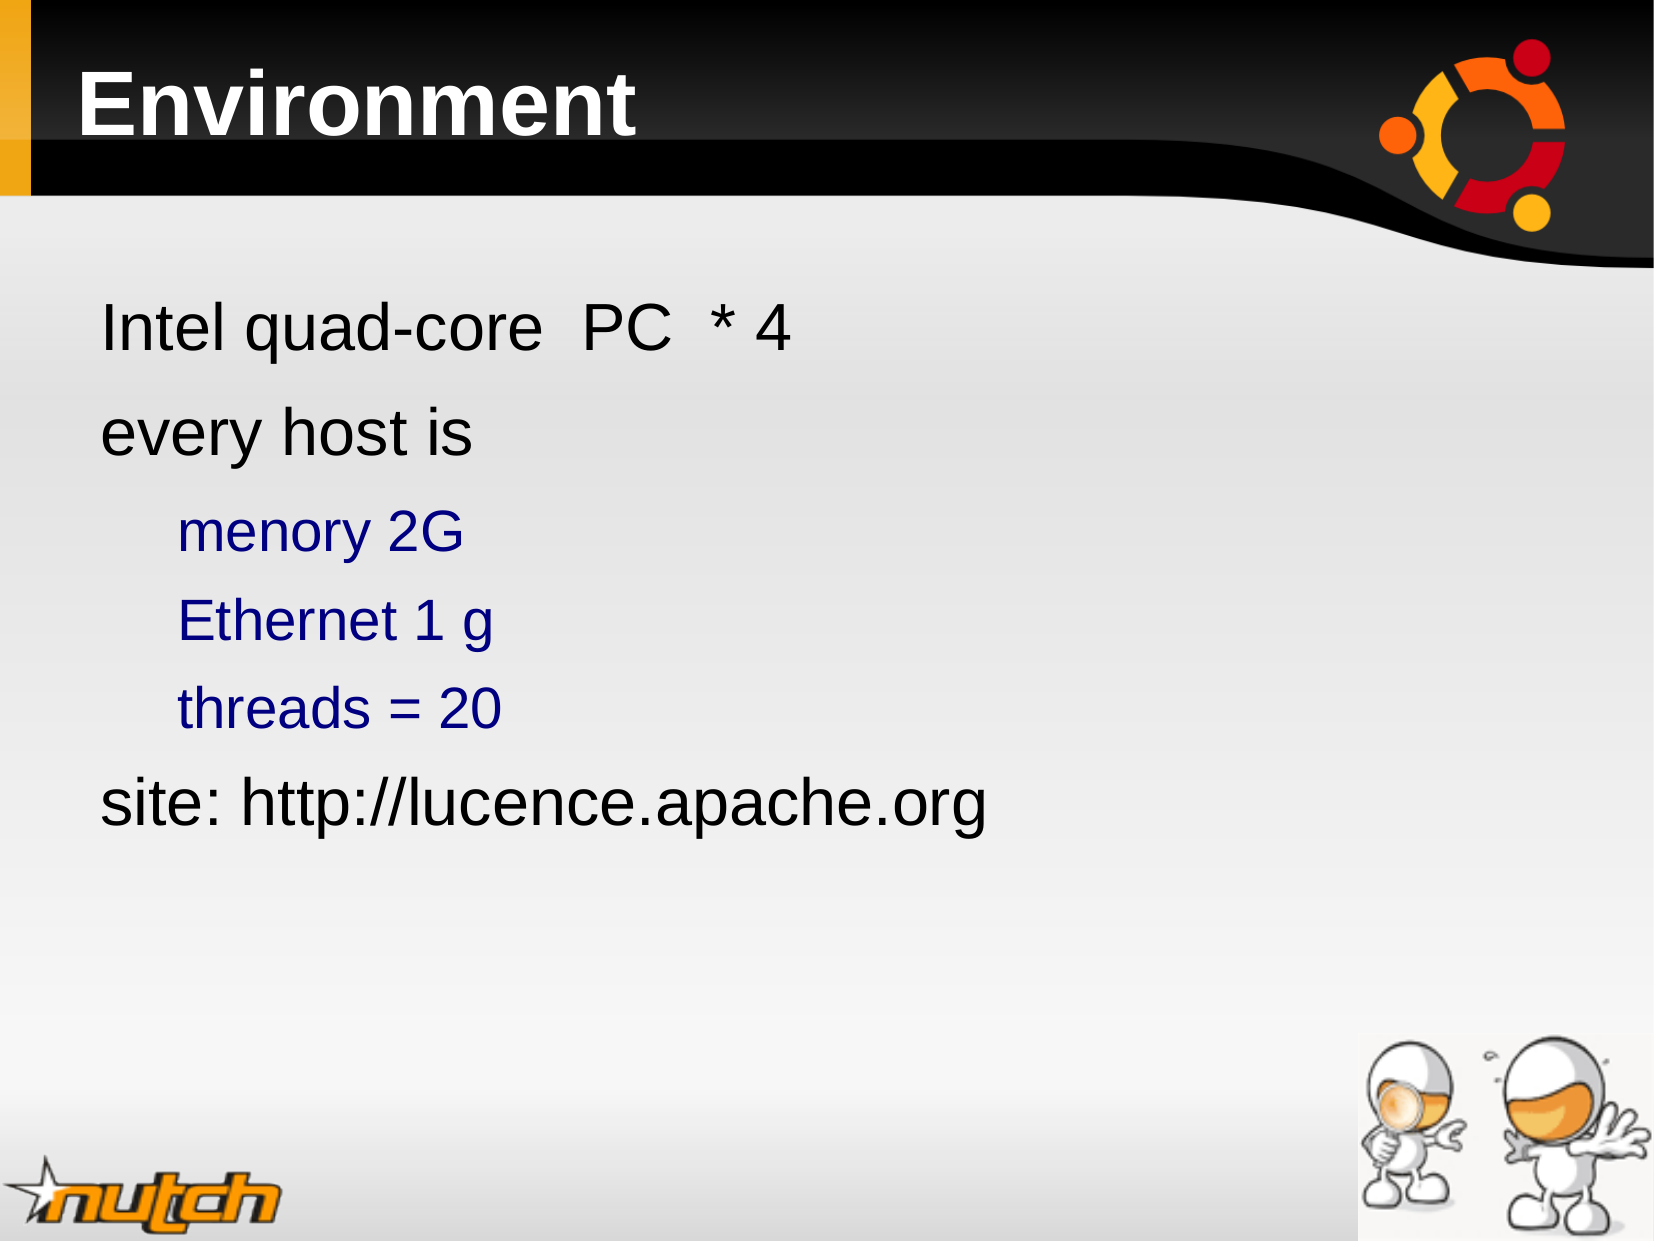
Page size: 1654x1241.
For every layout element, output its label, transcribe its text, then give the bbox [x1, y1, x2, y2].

picture [0, 0, 1654, 1241]
title Environment [76, 7, 1565, 200]
list Intel quad-core PC * 4 every host is menory 2G Ethernet 1 g threads = 20 site: http://lucence.apache.org [82, 290, 1571, 1094]
